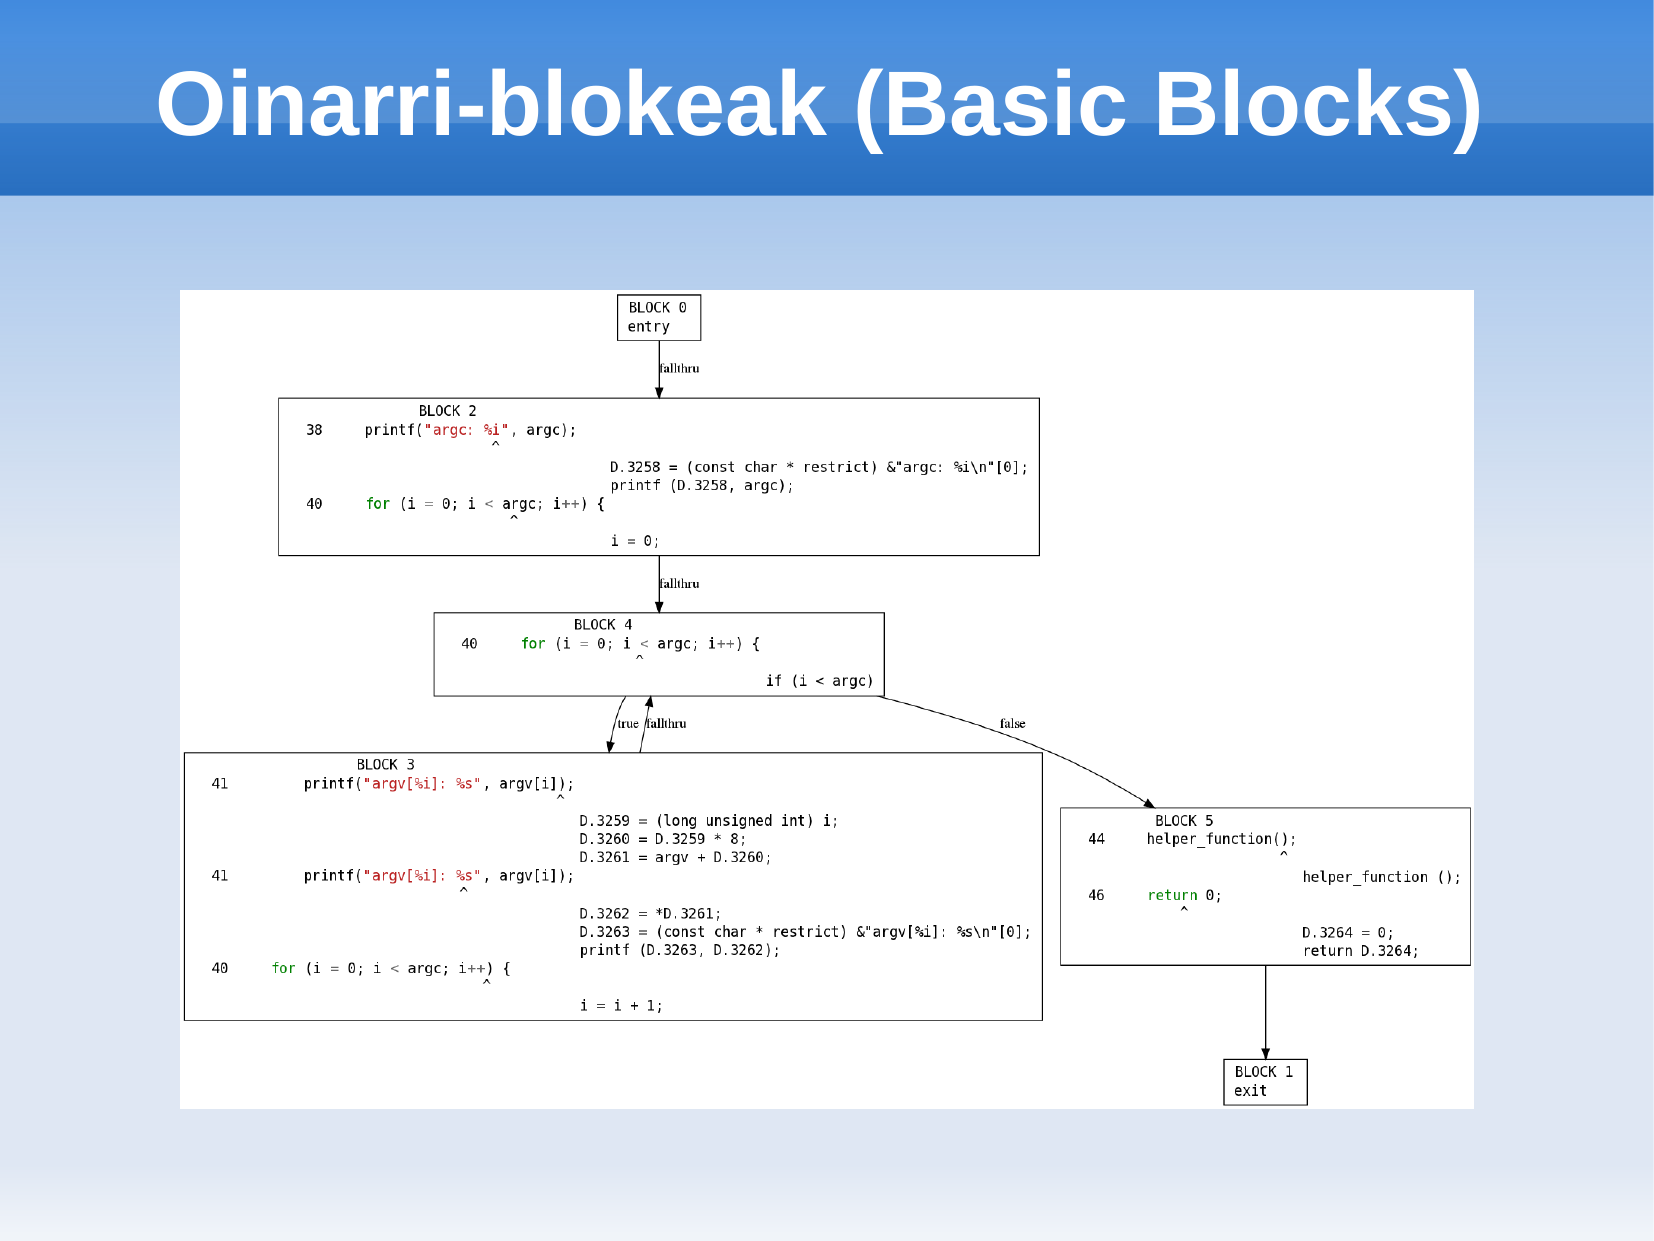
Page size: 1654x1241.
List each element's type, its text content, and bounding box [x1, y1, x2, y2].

title Oinarri-blokeak (Basic Blocks) [76, 0, 1565, 208]
picture [0, 0, 1654, 1241]
